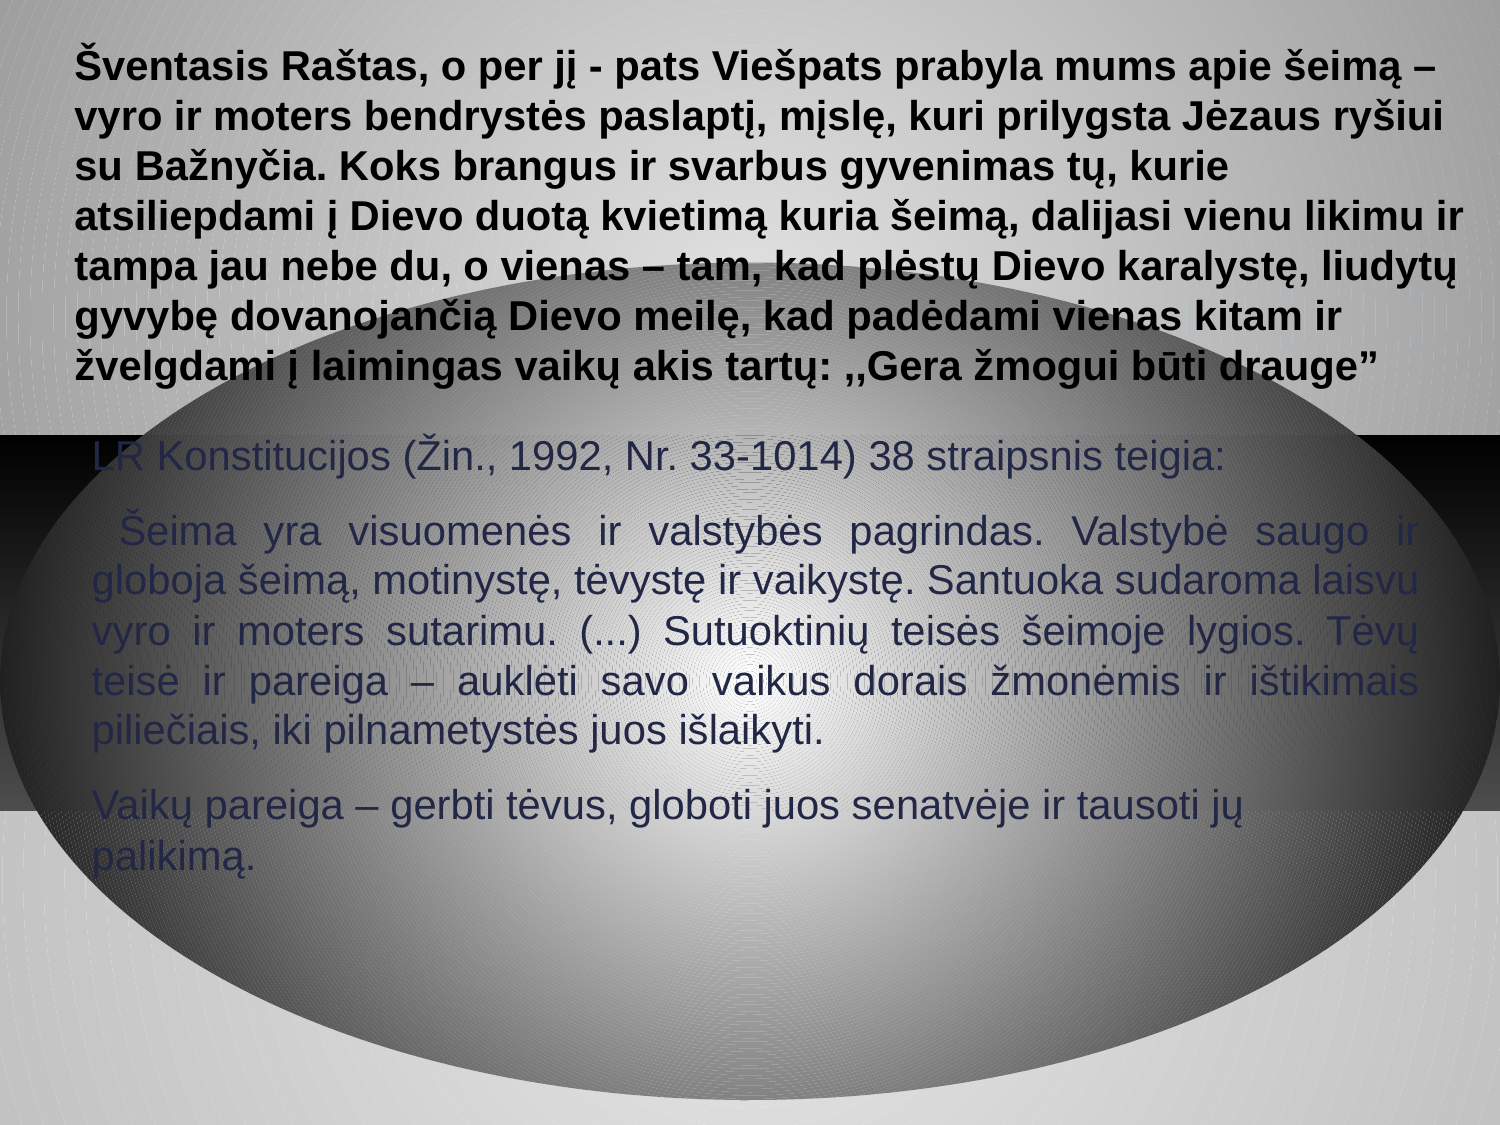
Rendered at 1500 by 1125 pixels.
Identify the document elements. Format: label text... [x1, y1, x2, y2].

title Šventasis Raštas, o per jį - pats Viešpats prabyla mums apie šeimą – vyro ir moters bendrystės paslaptį, mįslę, kuri prilygsta Jėzaus ryšiui su Bažnyčia. Koks brangus ir svarbus gyvenimas tų, kurie atsiliepdami į Dievo duotą kvietimą kuria šeimą, dalijasi vienu likimu ir tampa jau nebe du, o vienas – tam, kad plėstų Dievo karalystę, liudytų gyvybę dovanojančią Dievo meilę, kad padėdami vienas kitam ir žvelgdami į laimingas vaikų akis tartų: ,,Gera žmogui būti drauge” [29, 30, 1483, 808]
subtitle LR Konstitucijos (Žin., 1992, Nr. 33-1014) 38 straipsnis teigia: Šeima yra visuomenės ir valstybės pagrindas. Valstybė saugo ir globoja šeimą, motinystę, tėvystę ir vaikystę. Santuoka sudaroma laisvu vyro ir moters sutarimu. (...) Sutuoktinių teisės šeimoje lygios. Tėvų teisė ir pareiga – auklėti savo vaikus dorais žmonėmis ir ištikimais piliečiais, iki pilnametystės juos išlaikyti. Vaikų pareiga – gerbti tėvus, globoti juos senatvėje ir tausoti jų palikimą. [76, 808, 1436, 974]
